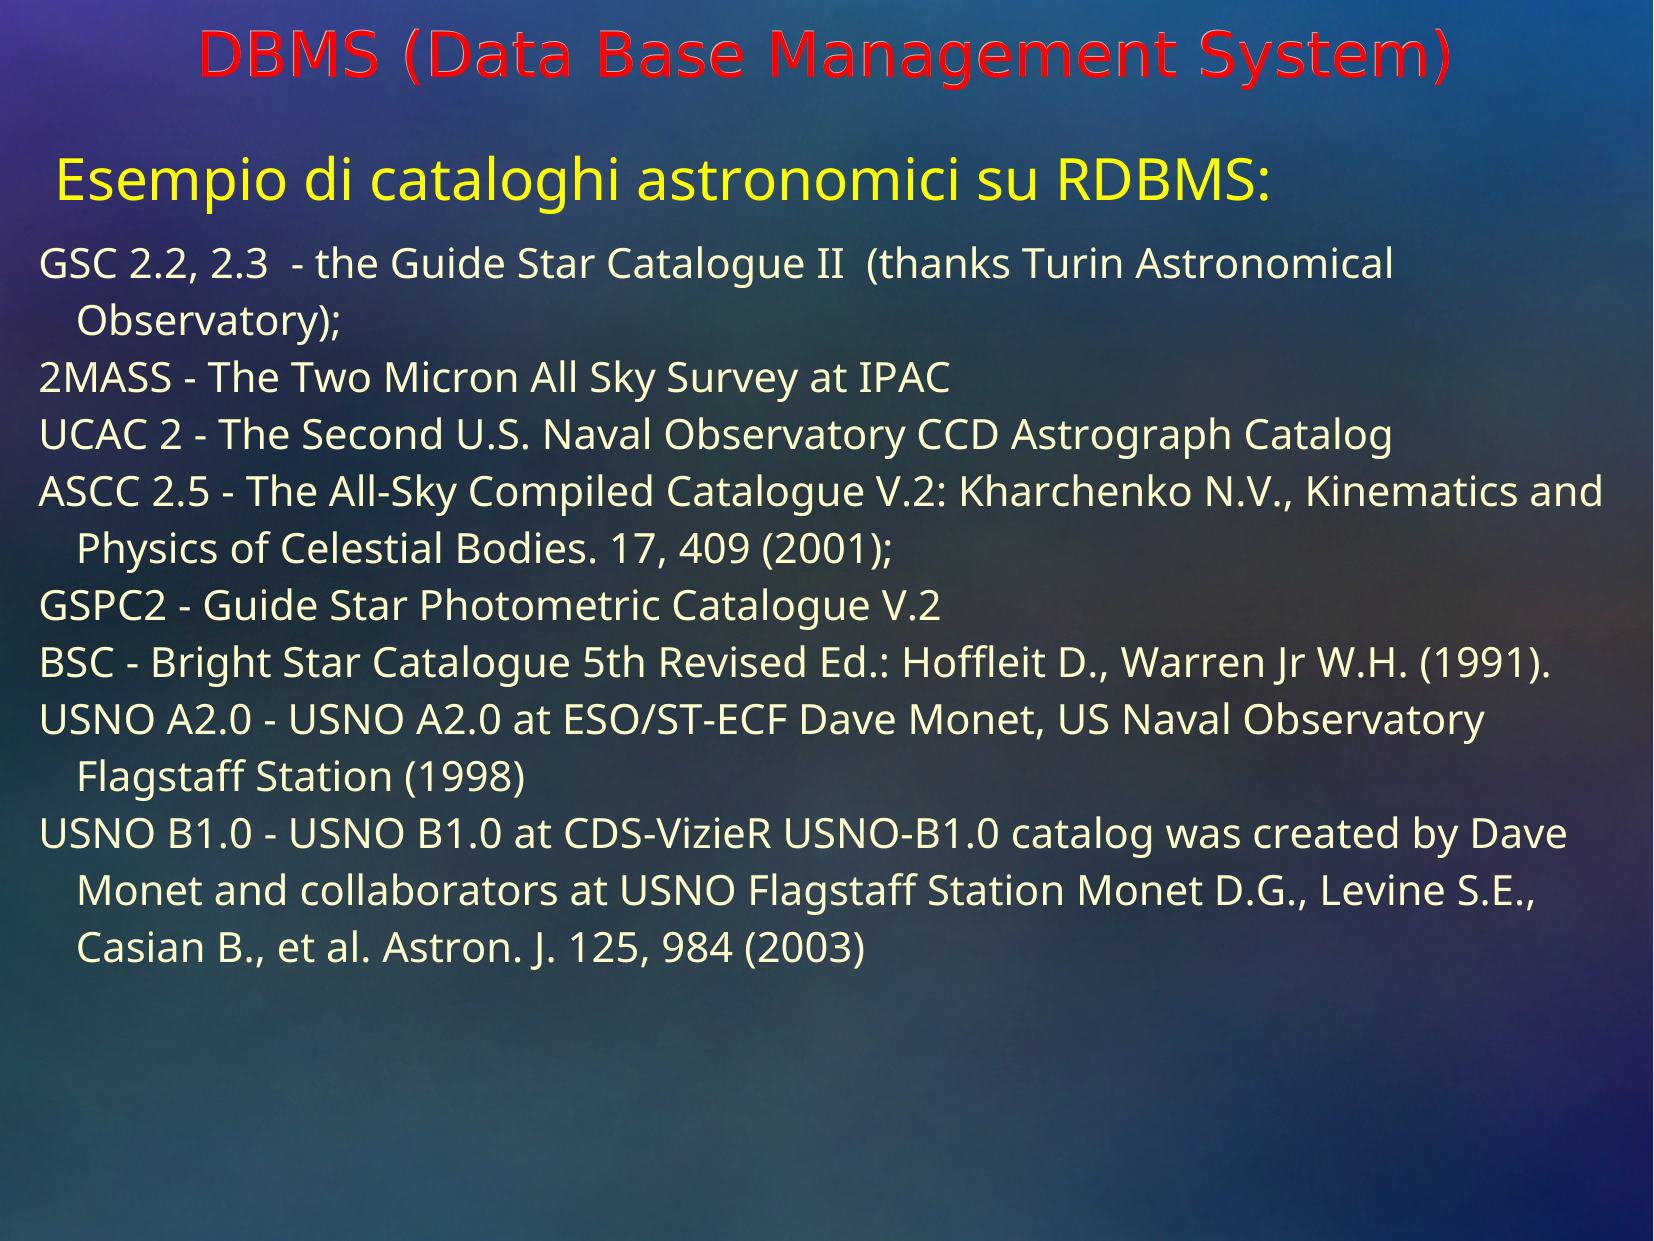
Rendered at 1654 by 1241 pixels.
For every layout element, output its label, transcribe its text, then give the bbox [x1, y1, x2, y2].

text_box Esempio di cataloghi astronomici su RDBMS: [19, 138, 1594, 236]
text_box GSC 2.2, 2.3 - the Guide Star Catalogue II (thanks Turin Astronomical Observatory); 2MASS - The Two Micron All Sky Survey at IPAC UCAC 2 - The Second U.S. Naval Observatory CCD Astrograph Catalog ASCC 2.5 - The All-Sky Compiled Catalogue V.2: Kharchenko N.V., Kinematics and Physics of Celestial Bodies. 17, 409 (2001); GSPC2 - Guide Star Photometric Catalogue V.2 BSC - Bright Star Catalogue 5th Revised Ed.: Hoffleit D., Warren Jr W.H. (1991). USNO A2.0 - USNO A2.0 at ESO/ST-ECF Dave Monet, US Naval Observatory Flagstaff Station (1998) USNO B1.0 - USNO B1.0 at CDS-VizieR USNO-B1.0 catalog was created by Dave Monet and collaborators at USNO Flagstaff Station Monet D.G., Levine S.E., Casian B., et al. Astron. J. 125, 984 (2003) [38, 233, 1638, 1209]
picture [0, 0, 1654, 1241]
